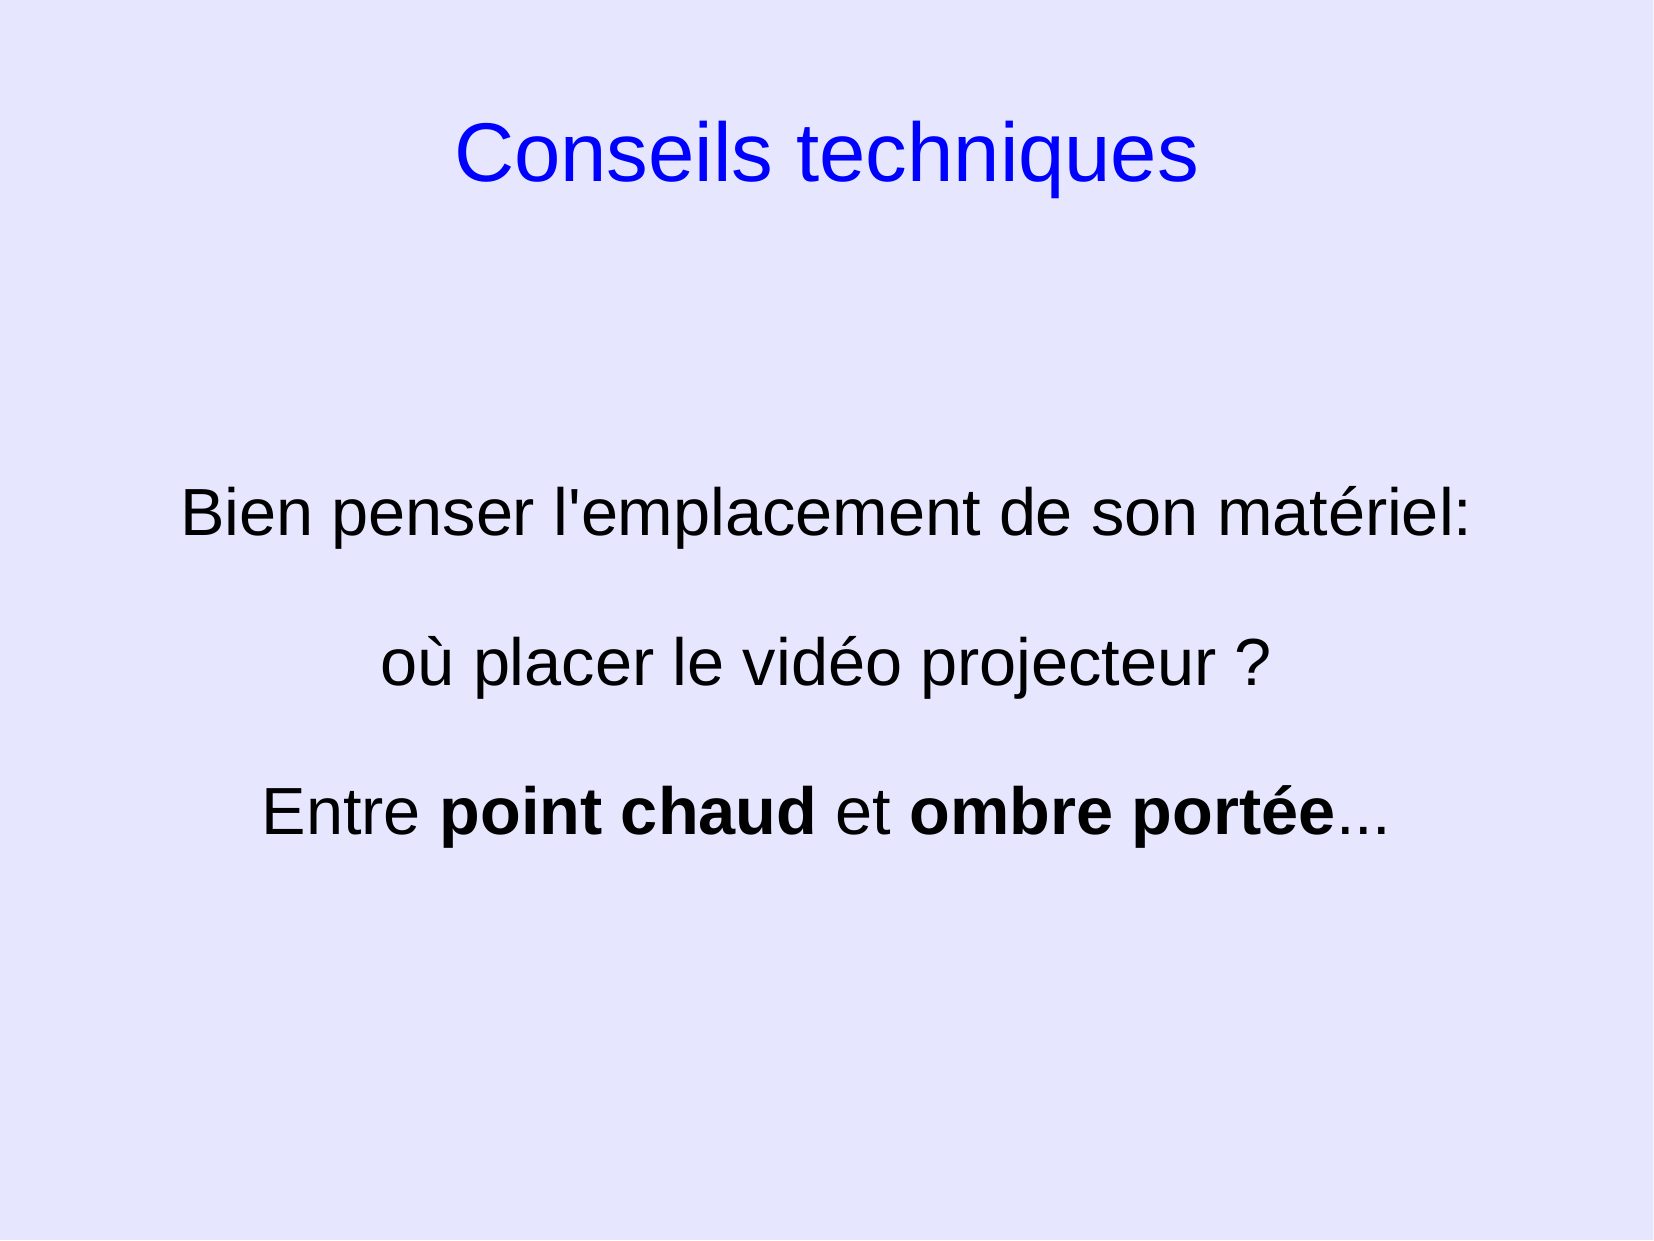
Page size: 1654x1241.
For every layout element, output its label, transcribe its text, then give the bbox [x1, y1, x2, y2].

subtitle Bien penser l'emplacement de son matériel: où placer le vidéo projecteur ? Entre point chaud et ombre portée... [82, 290, 1571, 1109]
title Conseils techniques [82, 56, 1571, 250]
